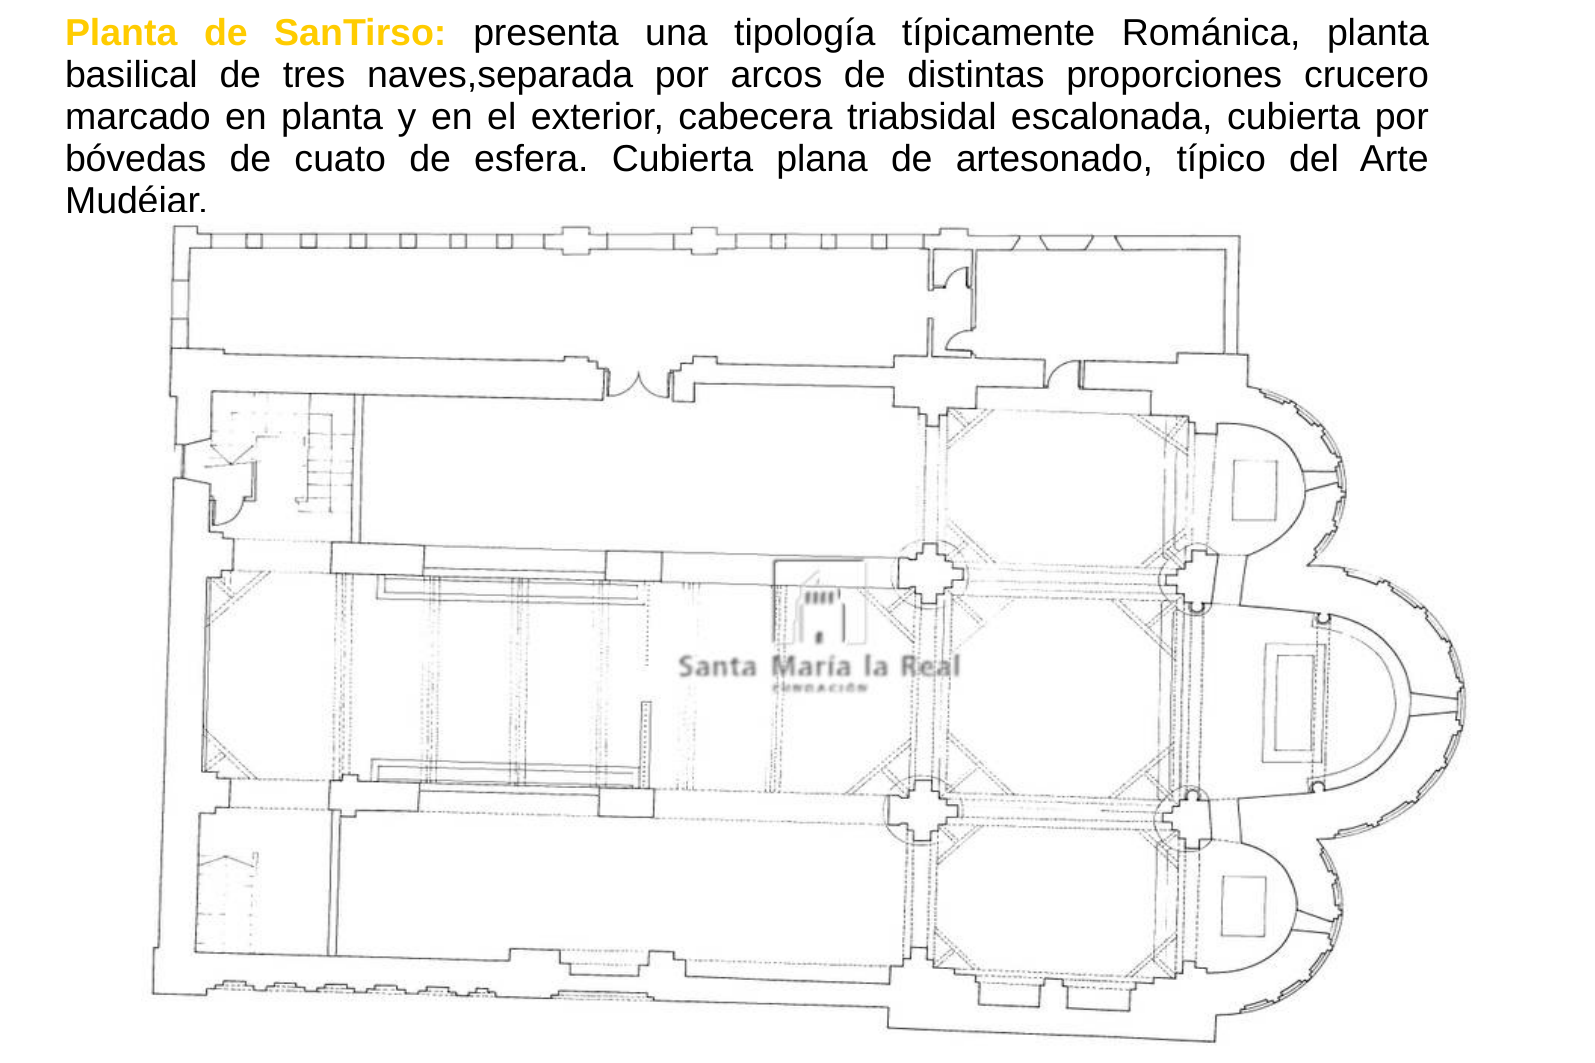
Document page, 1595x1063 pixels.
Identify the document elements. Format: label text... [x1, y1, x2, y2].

list Planta de SanTirso: presenta una tipología típicamente Románica, planta basilical de tres naves,separada por arcos de distintas proporciones crucero marcado en planta y en el exterior, cabecera triabsidal escalonada, cubierta por bóvedas de cuato de esfera. Cubierta plana de artesonado, típico del Arte Mudéjar. [0, 11, 1430, 714]
picture [141, 212, 1501, 1054]
